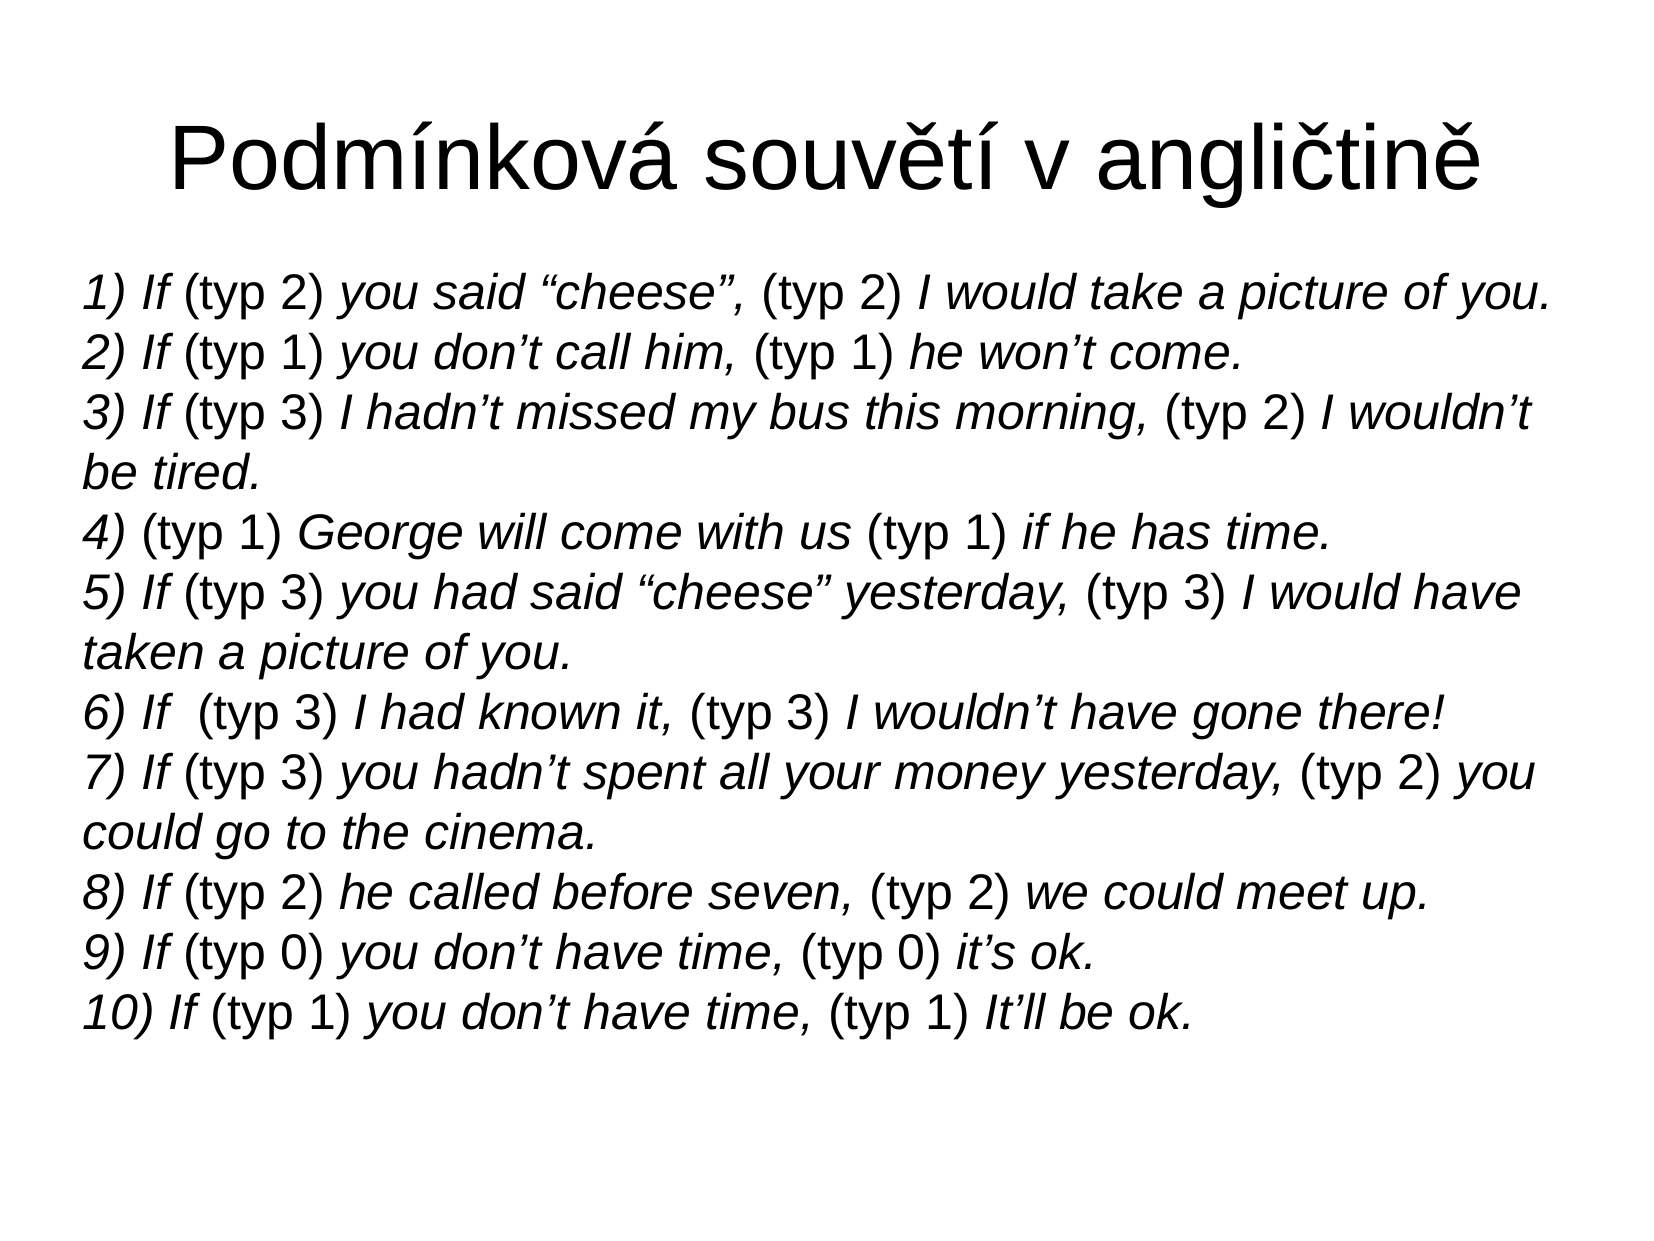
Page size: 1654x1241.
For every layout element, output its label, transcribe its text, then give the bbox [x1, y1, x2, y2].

text_box 1) If (typ 2) you said “cheese”, (typ 2) I would take a picture of you. 2) If (typ 1) you don’t call him, (typ 1) he won’t come. 3) If (typ 3) I hadn’t missed my bus this morning, (typ 2) I wouldn’t be tired. 4) (typ 1) George will come with us (typ 1) if he has time. 5) If (typ 3) you had said “cheese” yesterday, (typ 3) I would have taken a picture of you. 6) If (typ 3) I had known it, (typ 3) I wouldn’t have gone there! 7) If (typ 3) you hadn’t spent all your money yesterday, (typ 2) you could go to the cinema. 8) If (typ 2) he called before seven, (typ 2) we could meet up. 9) If (typ 0) you don’t have time, (typ 0) it’s ok. 10) If (typ 1) you don’t have time, (typ 1) It’ll be ok. [83, 226, 1571, 1074]
text_box Podmínková souvětí v angličtině [83, 49, 1571, 226]
